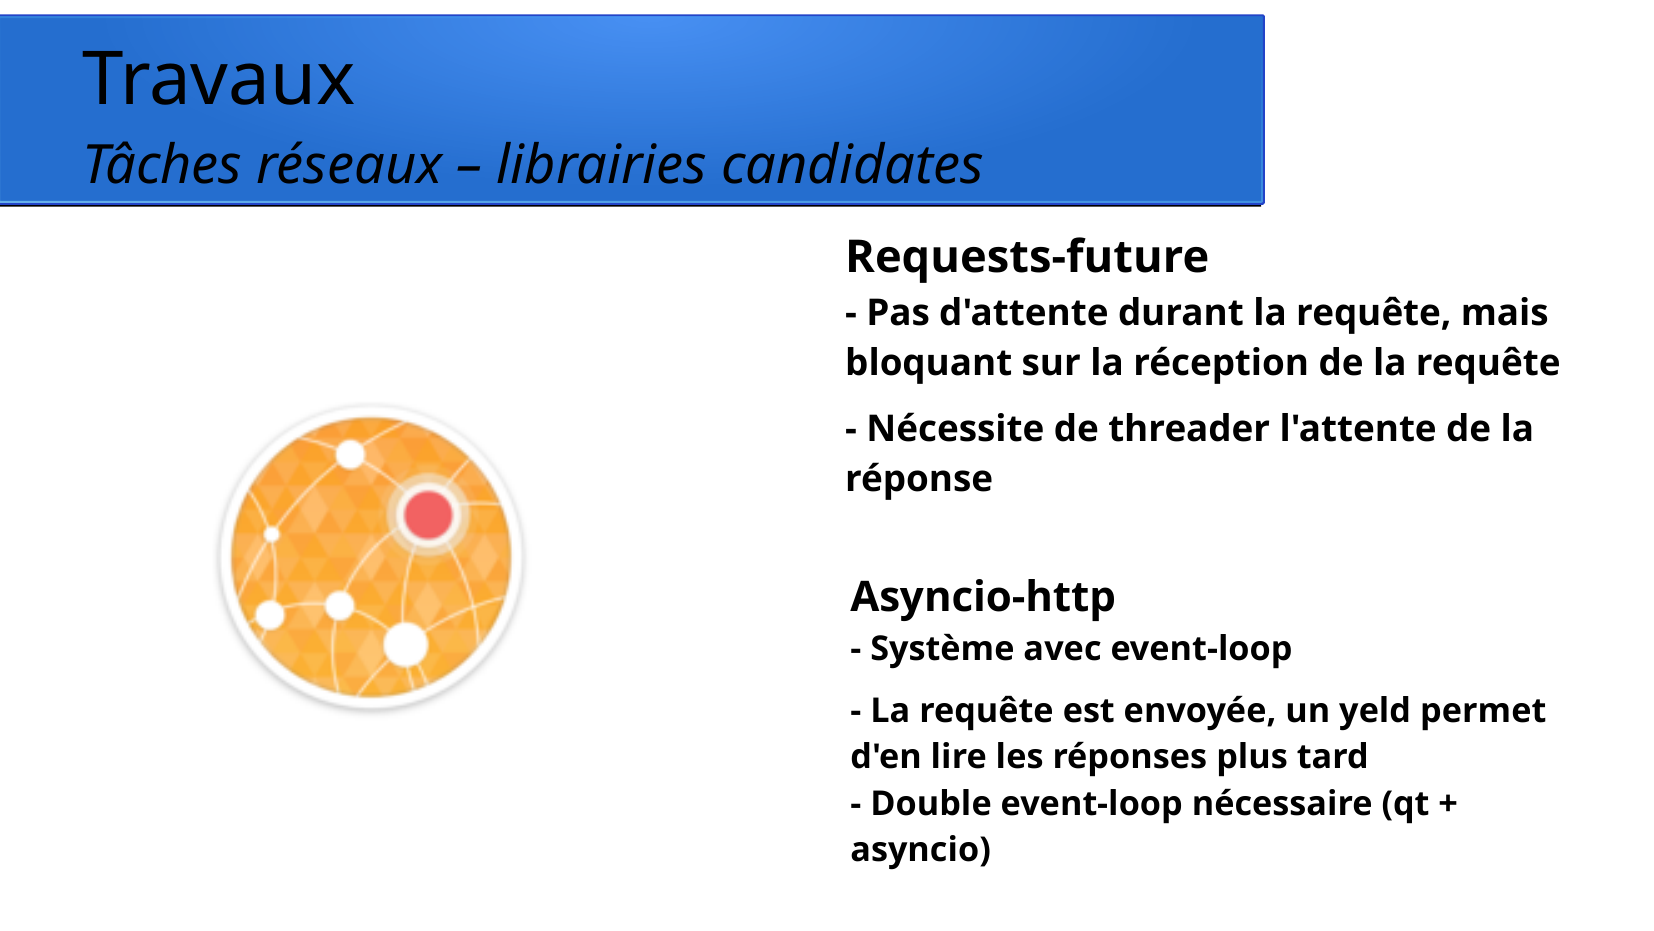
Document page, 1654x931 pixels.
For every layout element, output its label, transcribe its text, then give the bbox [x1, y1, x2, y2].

picture [212, 401, 532, 721]
list Asyncio-http - Système avec event-loop - La requête est envoyée, un yeld permet d'en lire les réponses plus tard - Double event-loop nécessaire (qt + asyncio) [850, 566, 1577, 875]
title Travaux Tâches réseaux – librairies candidates [82, 28, 1235, 196]
list Requests-future - Pas d'attente durant la requête, mais bloquant sur la réception de la requête - Nécessite de threader l'attente de la réponse [845, 224, 1572, 532]
